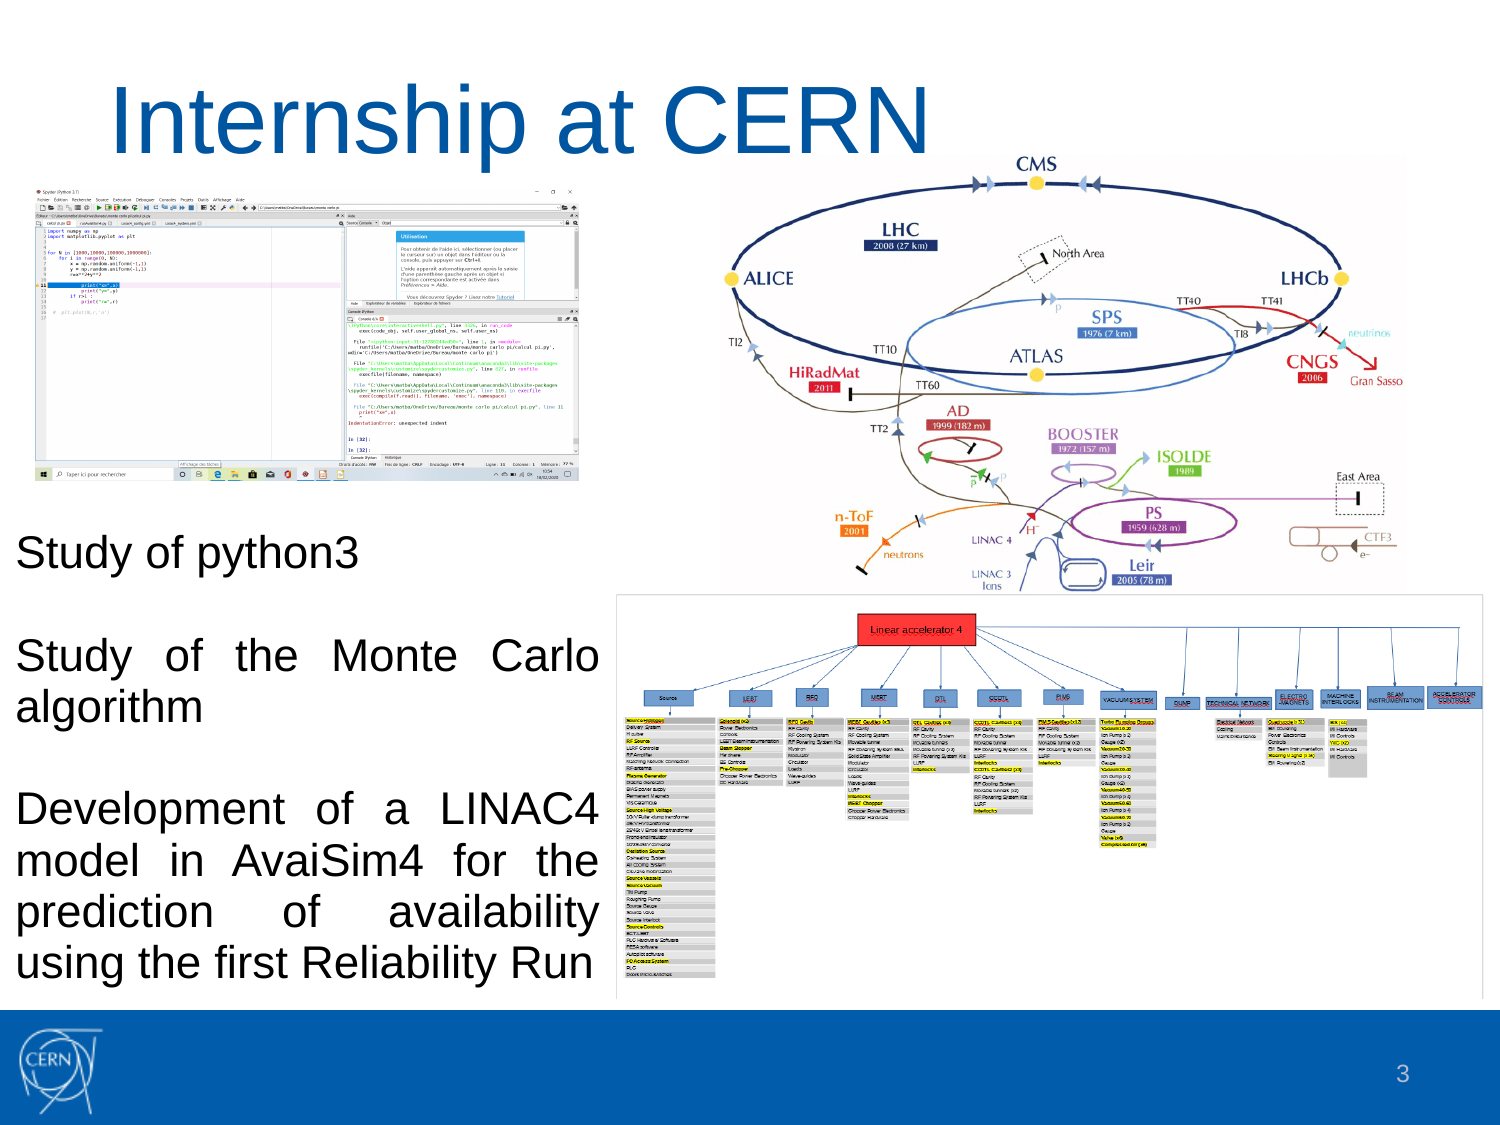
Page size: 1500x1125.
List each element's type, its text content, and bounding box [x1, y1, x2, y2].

picture [616, 153, 1489, 999]
text_box Study of python3 Study of the Monte Carlo algorithm Development of a LINAC4 model in AvaiSim4 for the prediction of availability using the first Reliability Run [0, 519, 616, 1099]
title Internship at CERN [75, 38, 1425, 193]
slide_number <number> [1342, 1042, 1425, 1103]
picture [35, 188, 579, 481]
